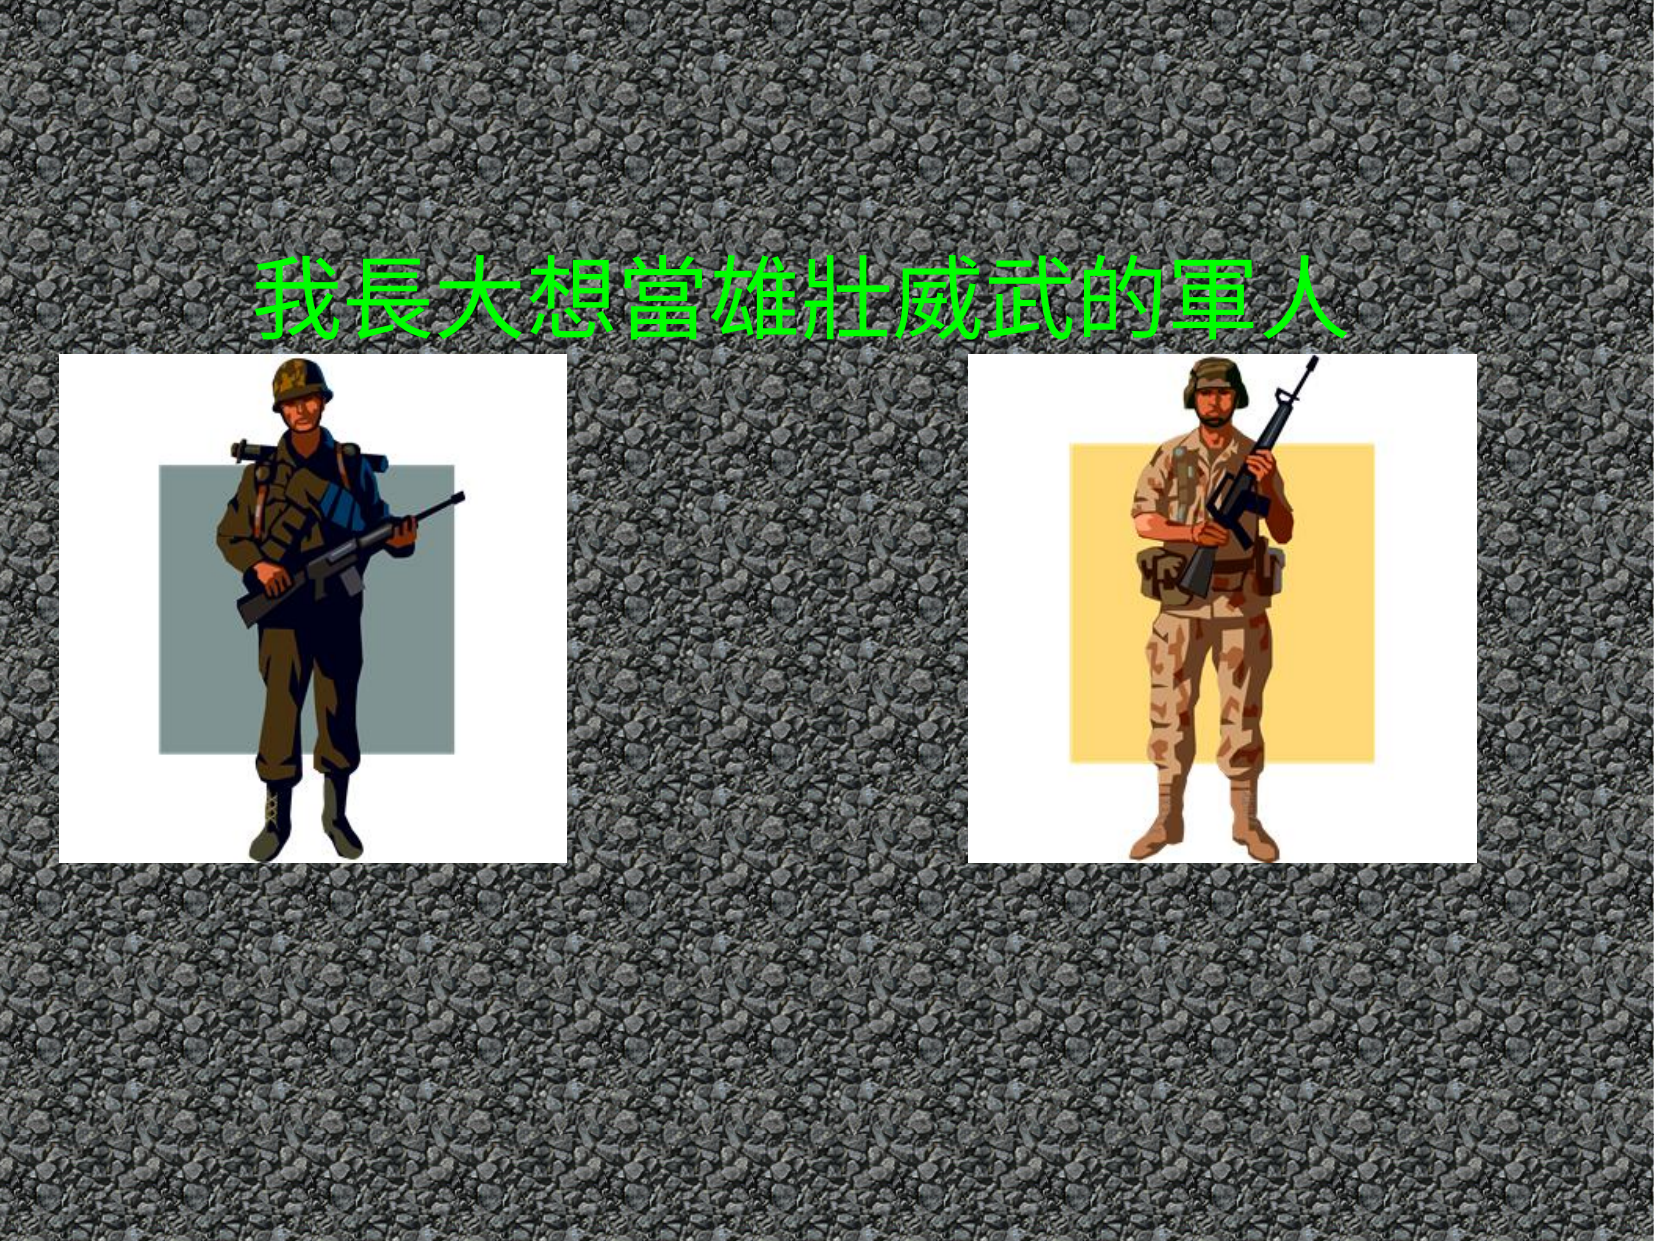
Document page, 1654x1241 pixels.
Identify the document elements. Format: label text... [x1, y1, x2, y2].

text_box 我長大想當雄壯威武的軍人 [236, 218, 1477, 443]
picture [0, 0, 1654, 1241]
